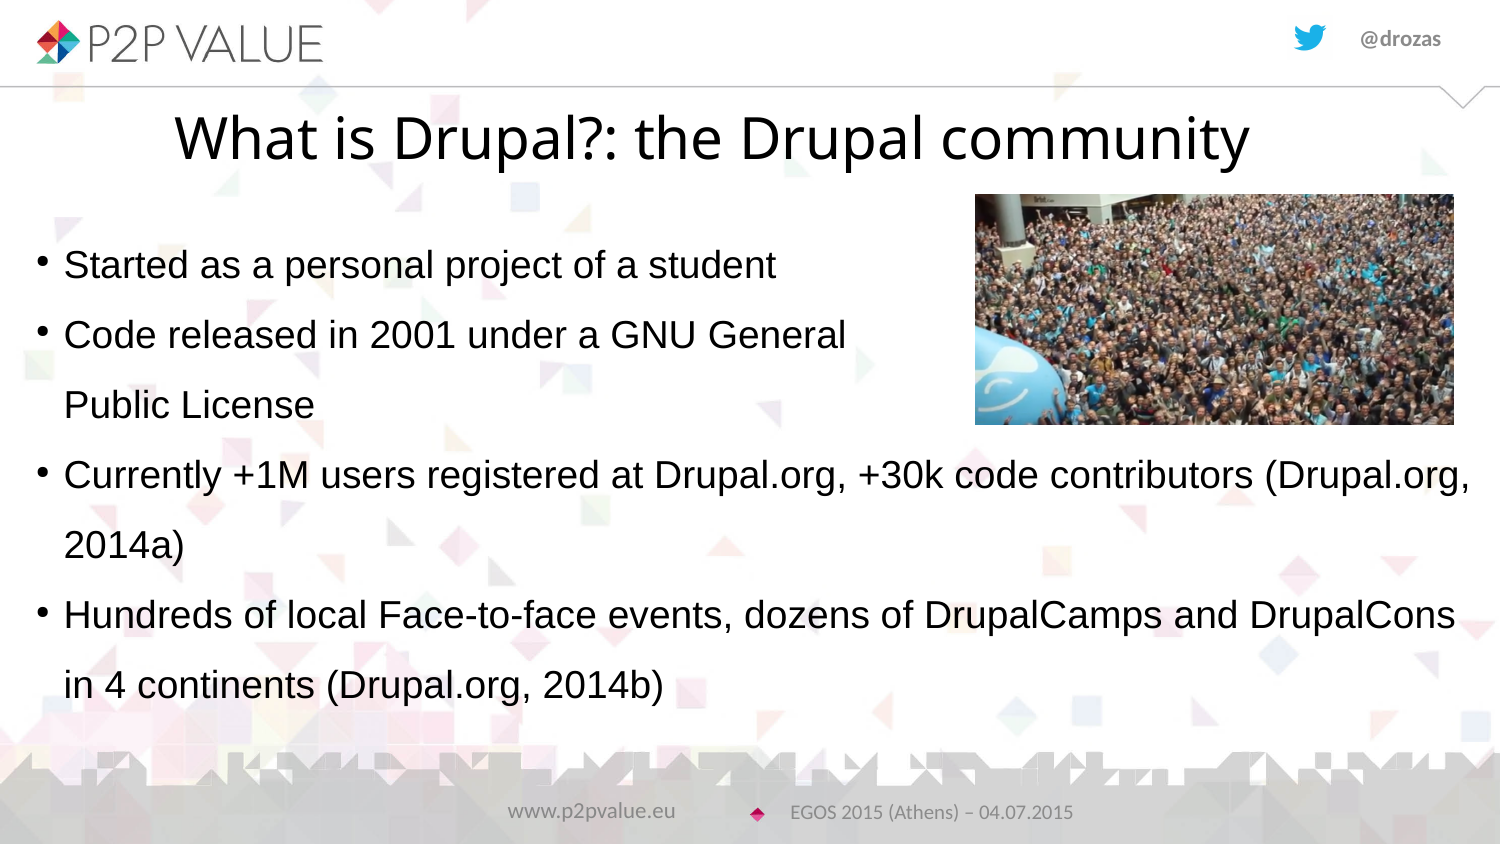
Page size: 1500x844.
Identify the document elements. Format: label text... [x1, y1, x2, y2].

subtitle Started as a personal project of a student Code released in 2001 under a GNU General Public License Currently +1M users registered at Drupal.org, +30k code contributors (Drupal.org, 2014a) Hundreds of local Face-to-face events, dozens of DrupalCamps and DrupalCons in 4 continents (Drupal.org, 2014b) [22, 162, 1500, 718]
text_box @drozas [1333, 15, 1455, 60]
title What is Drupal?: the Drupal community [60, 92, 1366, 162]
text_box www.p2pvalue.eu [501, 789, 720, 829]
picture [0, 0, 1500, 844]
picture [975, 194, 1454, 425]
text_box EGOS 2015 (Athens) – 04.07.2015 [777, 788, 1470, 834]
